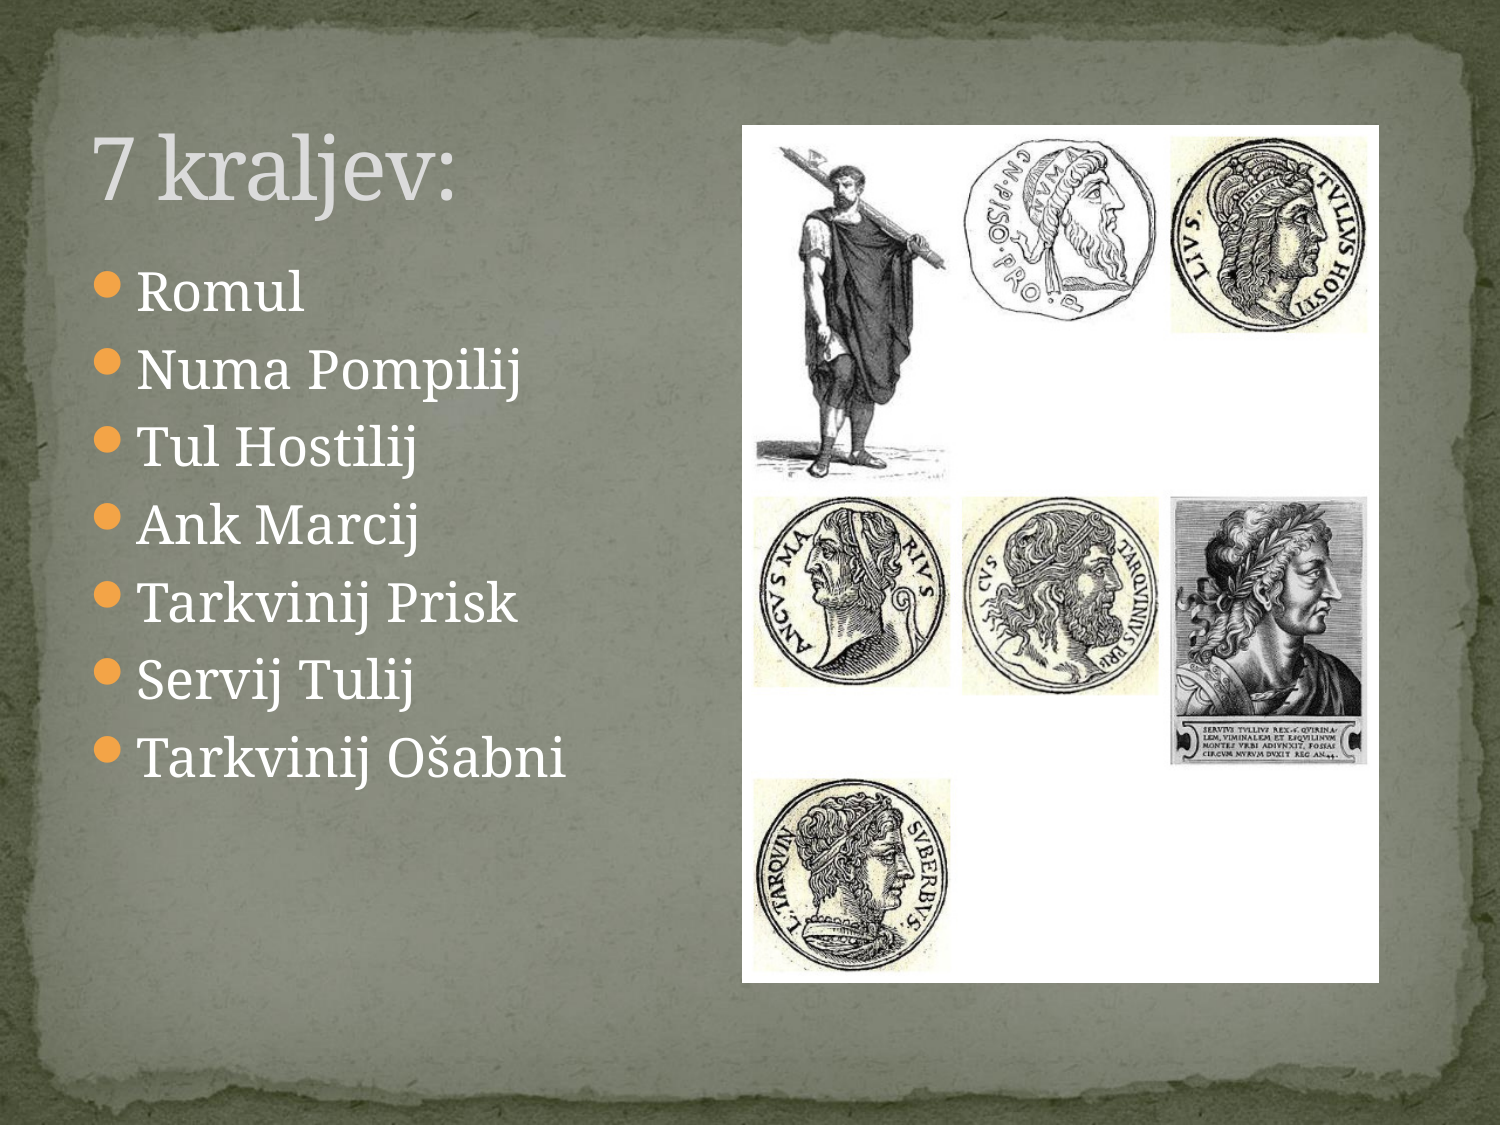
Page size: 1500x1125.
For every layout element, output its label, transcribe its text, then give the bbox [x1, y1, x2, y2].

title 7 kraljev: [75, 24, 1425, 225]
picture [0, 0, 1500, 1125]
list Romul Numa Pompilij Tul Hostilij Ank Marcij Tarkvinij Prisk Servij Tulij Tarkvinij Ošabni [75, 249, 1425, 1000]
